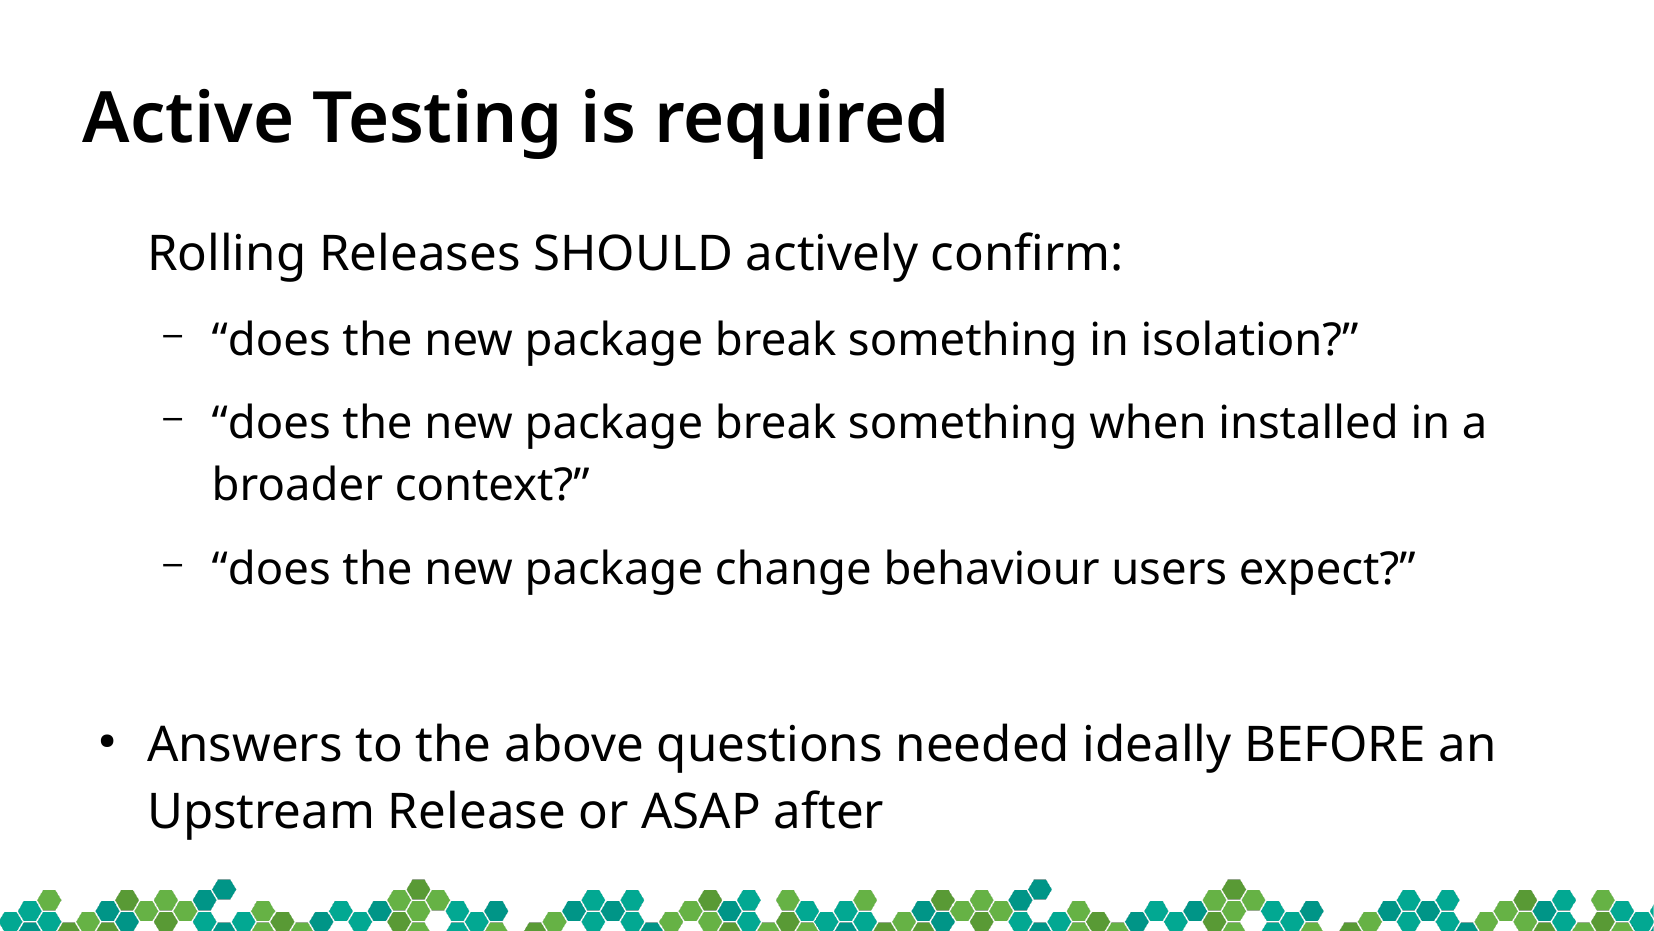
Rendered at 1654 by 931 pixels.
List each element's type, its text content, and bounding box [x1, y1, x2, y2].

title Active Testing is required [82, 37, 1571, 193]
picture [0, 871, 1654, 931]
list Rolling Releases SHOULD actively confirm: “does the new package break something in isolation?” “does the new package break something when installed in a broader context?” “does the new package change behaviour users expect?” Answers to the above questions needed ideally BEFORE an Upstream Release or ASAP after [82, 217, 1571, 851]
